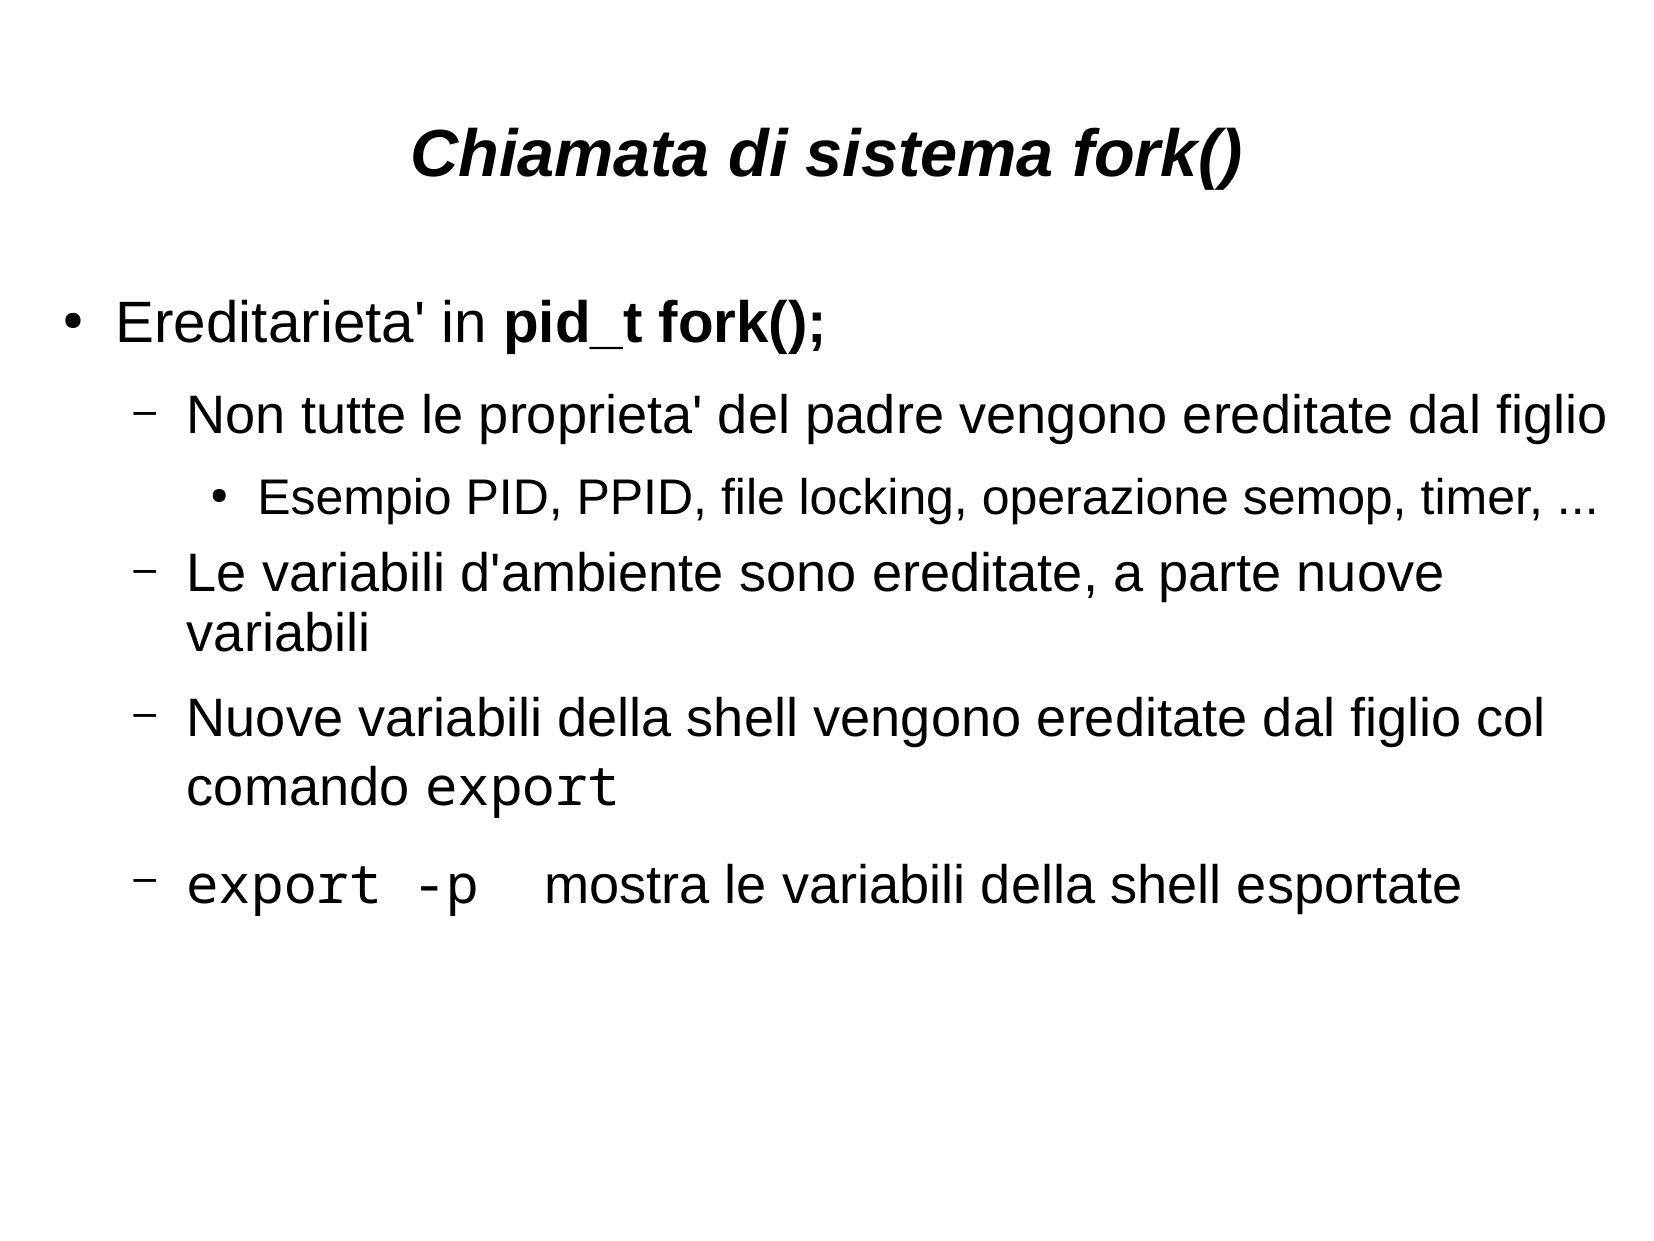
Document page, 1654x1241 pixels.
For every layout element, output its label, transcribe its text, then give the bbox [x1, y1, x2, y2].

list Ereditarieta' in pid_t fork(); Non tutte le proprieta' del padre vengono ereditate dal figlio Esempio PID, PPID, file locking, operazione semop, timer, ... Le variabili d'ambiente sono ereditate, a parte nuove variabili Nuove variabili della shell vengono ereditate dal figlio col comando export export -p mostra le variabili della shell esportate [45, 290, 1621, 1171]
title Chiamata di sistema fork() [82, 49, 1571, 257]
